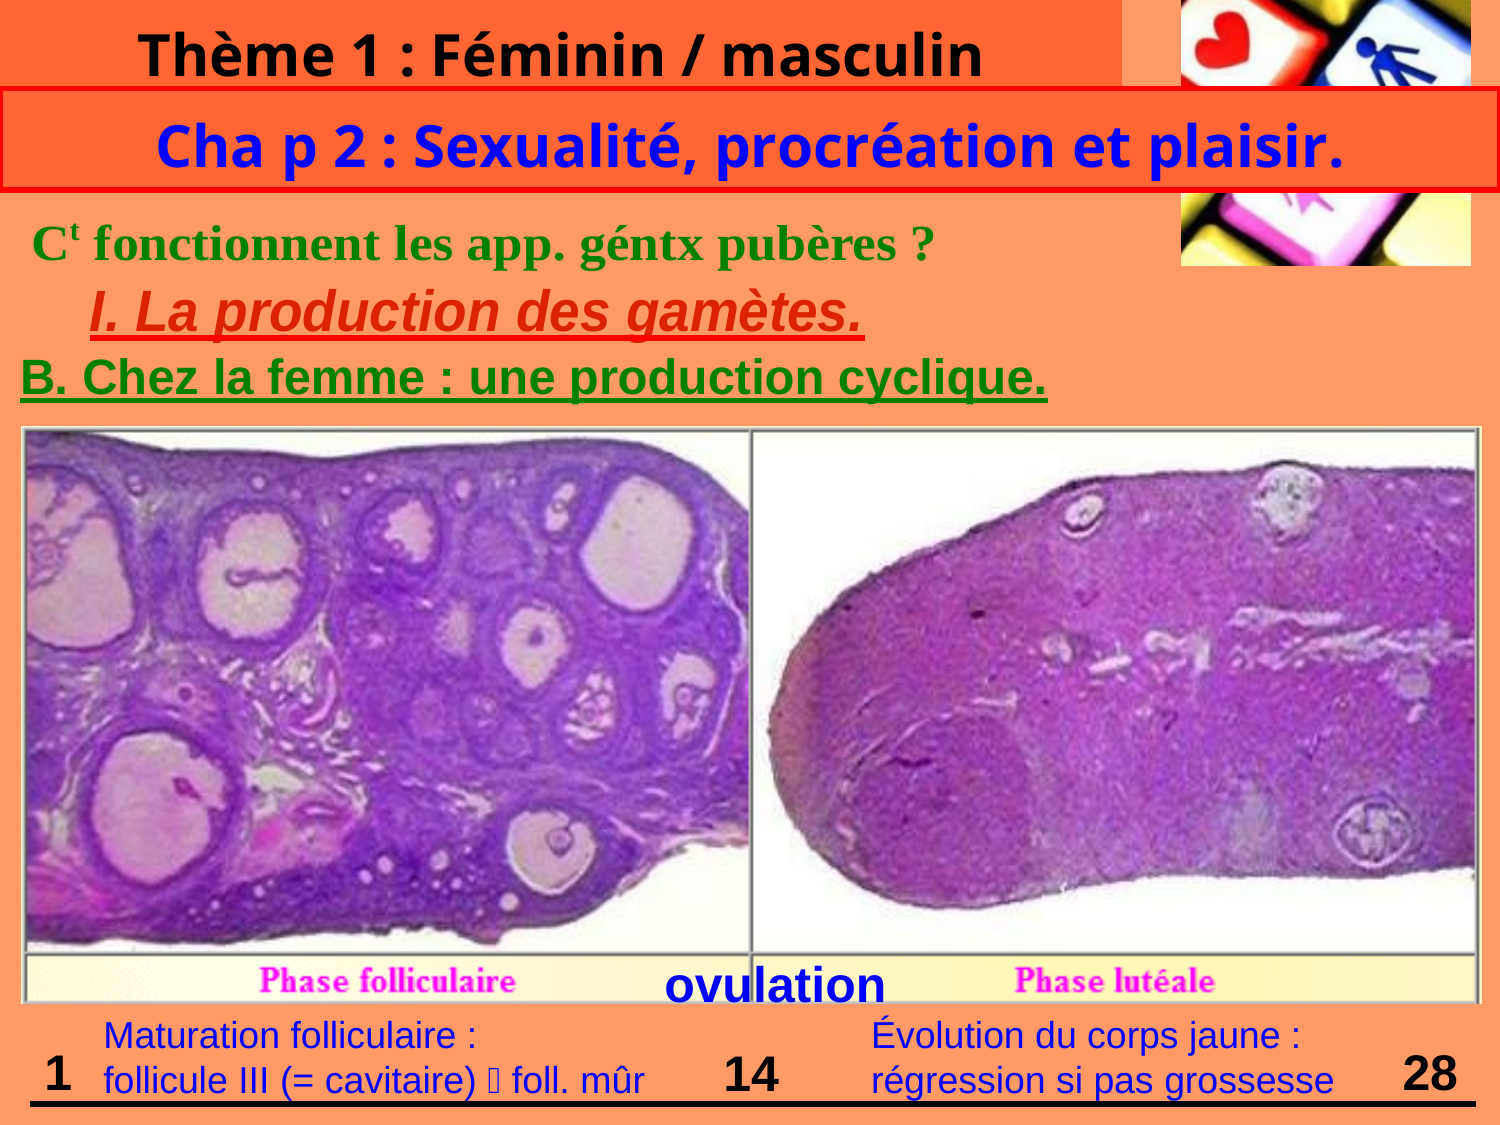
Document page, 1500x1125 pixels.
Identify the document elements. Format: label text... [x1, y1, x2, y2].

chart [0, 347, 1447, 461]
text_box 1 [29, 1033, 88, 1109]
text_box Cha p 2 : Sexualité, procréation et plaisir. [0, 88, 1500, 191]
chart [29, 213, 1388, 343]
text_box ovulation [649, 944, 916, 1020]
text_box 14 [739, 1033, 810, 1109]
text_box Thème 1 : Féminin / masculin [0, 0, 1122, 88]
text_box 28 [1418, 1033, 1489, 1109]
text_box Évolution du corps jaune : régression si pas grossesse [856, 1003, 1418, 1109]
picture [1181, 191, 1471, 266]
text_box Maturation folliculaire : follicule III (= cavitaire)  foll. mûr [88, 1003, 739, 1109]
picture [21, 426, 1482, 1004]
picture [1181, 0, 1471, 88]
